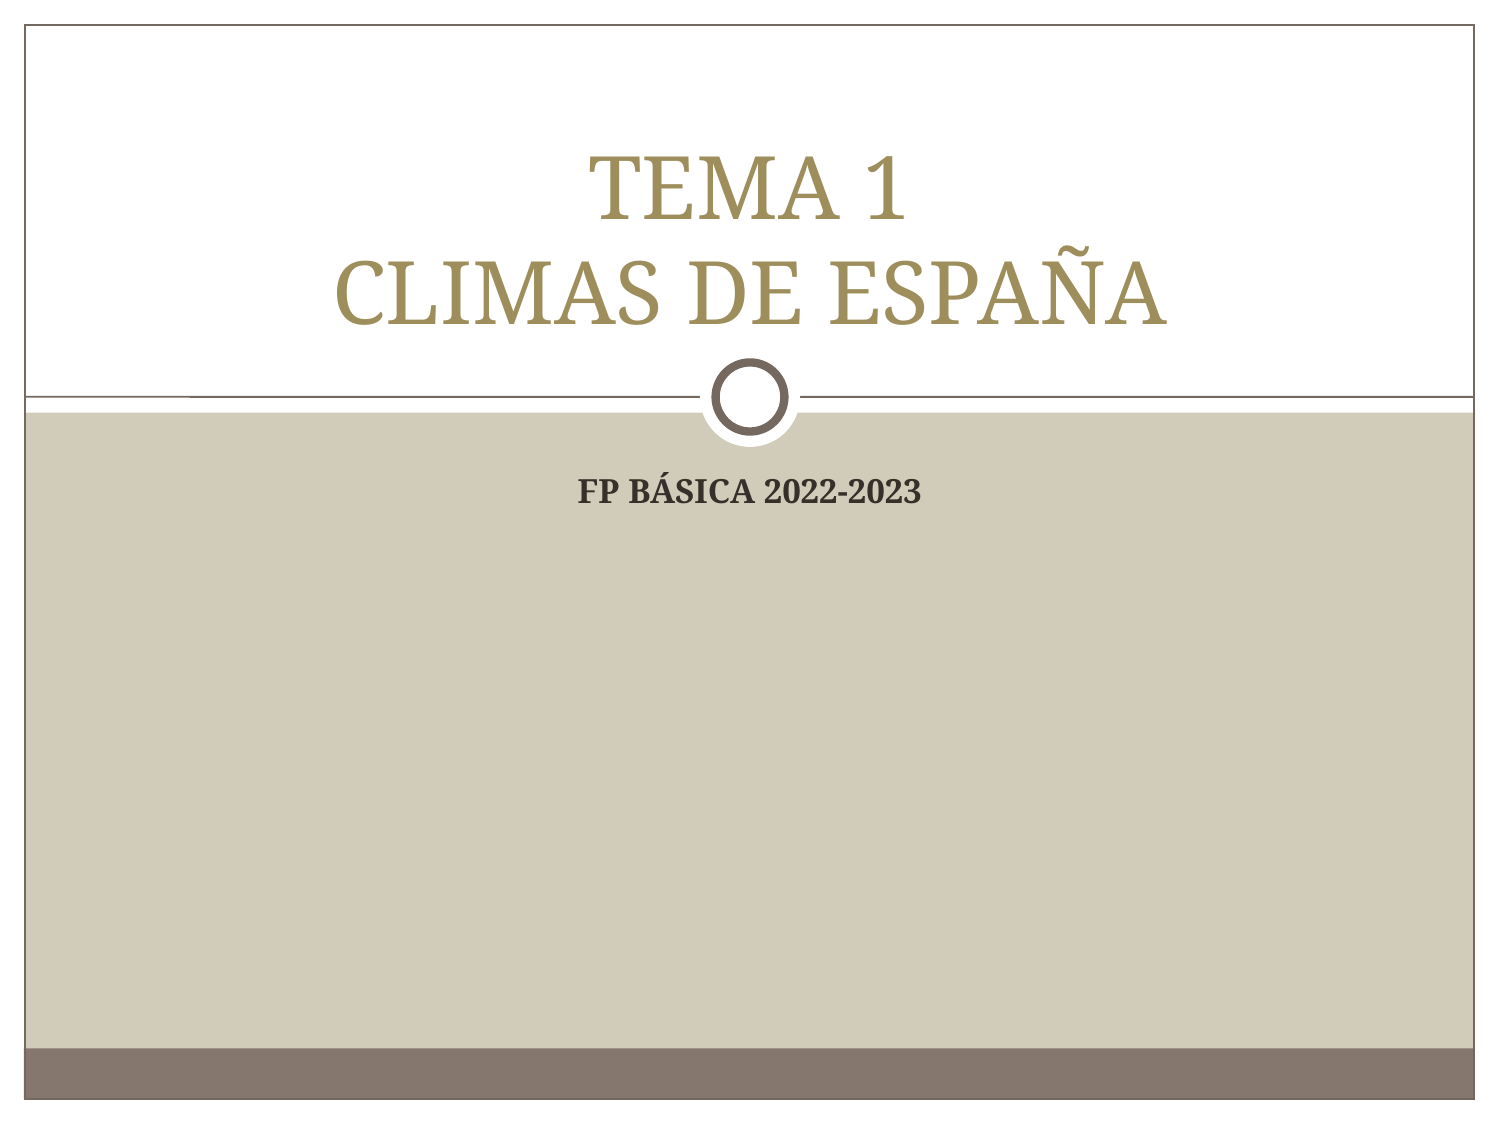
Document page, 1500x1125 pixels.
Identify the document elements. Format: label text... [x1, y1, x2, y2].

subtitle FP BÁSICA 2022-2023 [225, 462, 1276, 751]
title TEMA 1 CLIMAS DE ESPAÑA [112, 62, 1388, 350]
